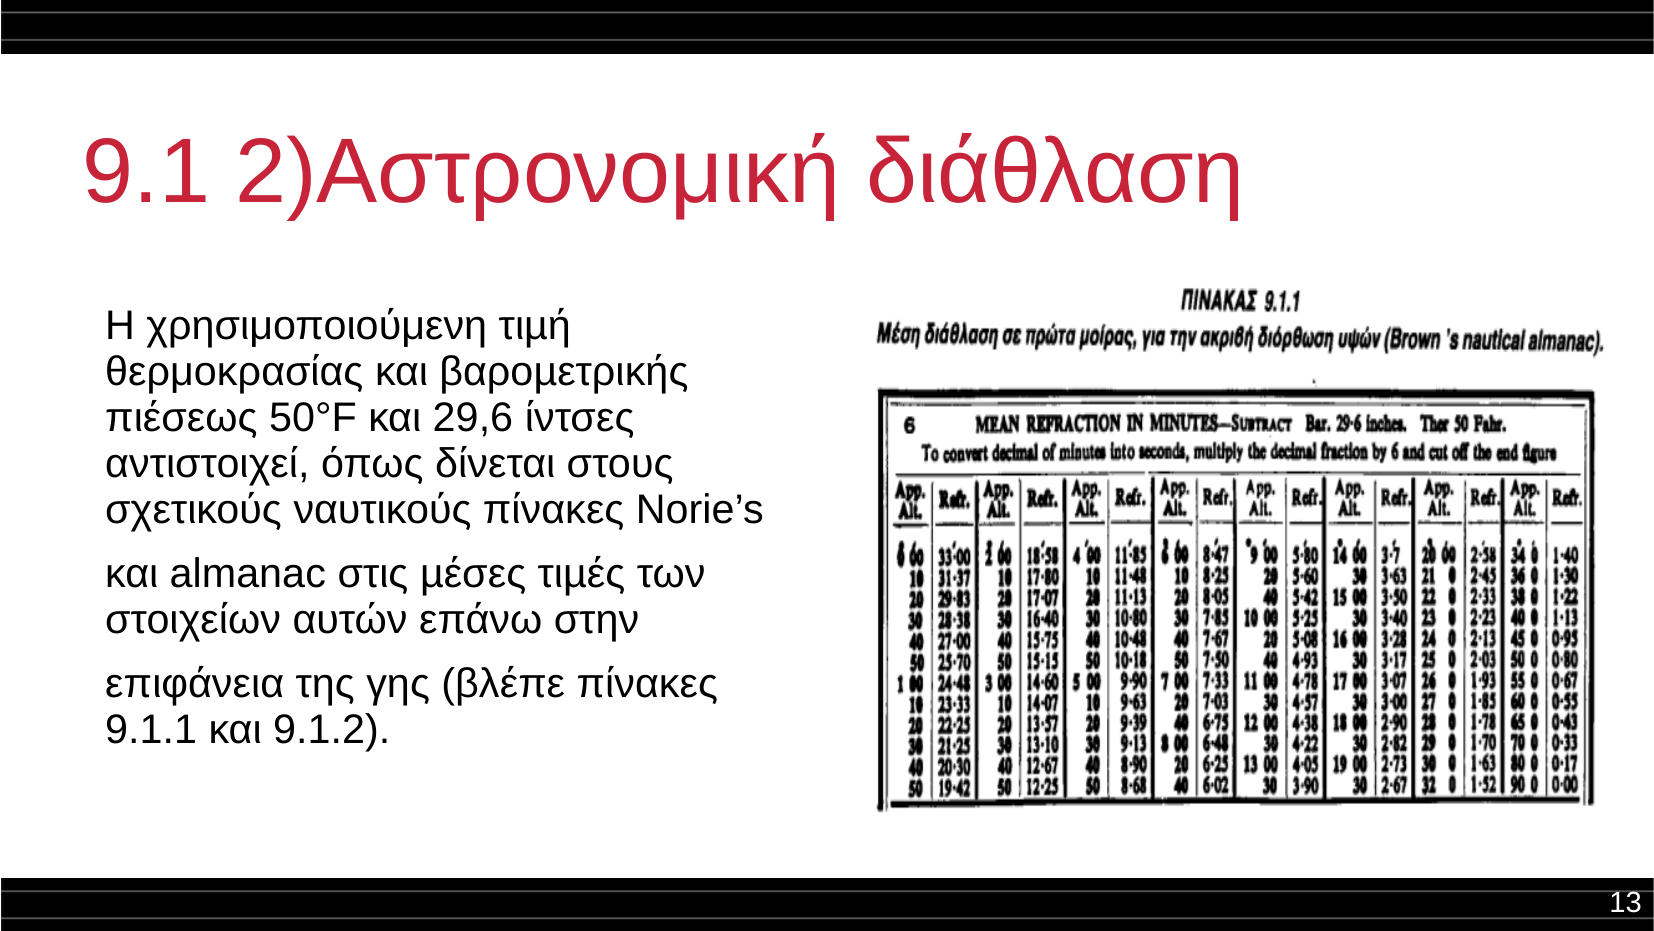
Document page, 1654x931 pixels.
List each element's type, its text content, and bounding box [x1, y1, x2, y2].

picture [1, 0, 1654, 54]
list Η χρησιμοποιούμενη τιµή θερμοκρασίας και βαροµετρικής πιέσεως 50°F και 29,6 ίντσες αντιστοιχεί, όπως δίνεται στους σχετικούς ναυτικούς πίνακες Norie’s και almanac στις µέσες τιµές των στοιχείων αυτών επάνω στην επιφάνεια της γης (βλέπε πίνακες 9.1.1 και 9.1.2). [61, 302, 788, 788]
title 9.1 2)Αστρονομική διάθλαση [82, 92, 1571, 249]
picture [1, 878, 1654, 931]
picture [862, 247, 1613, 826]
